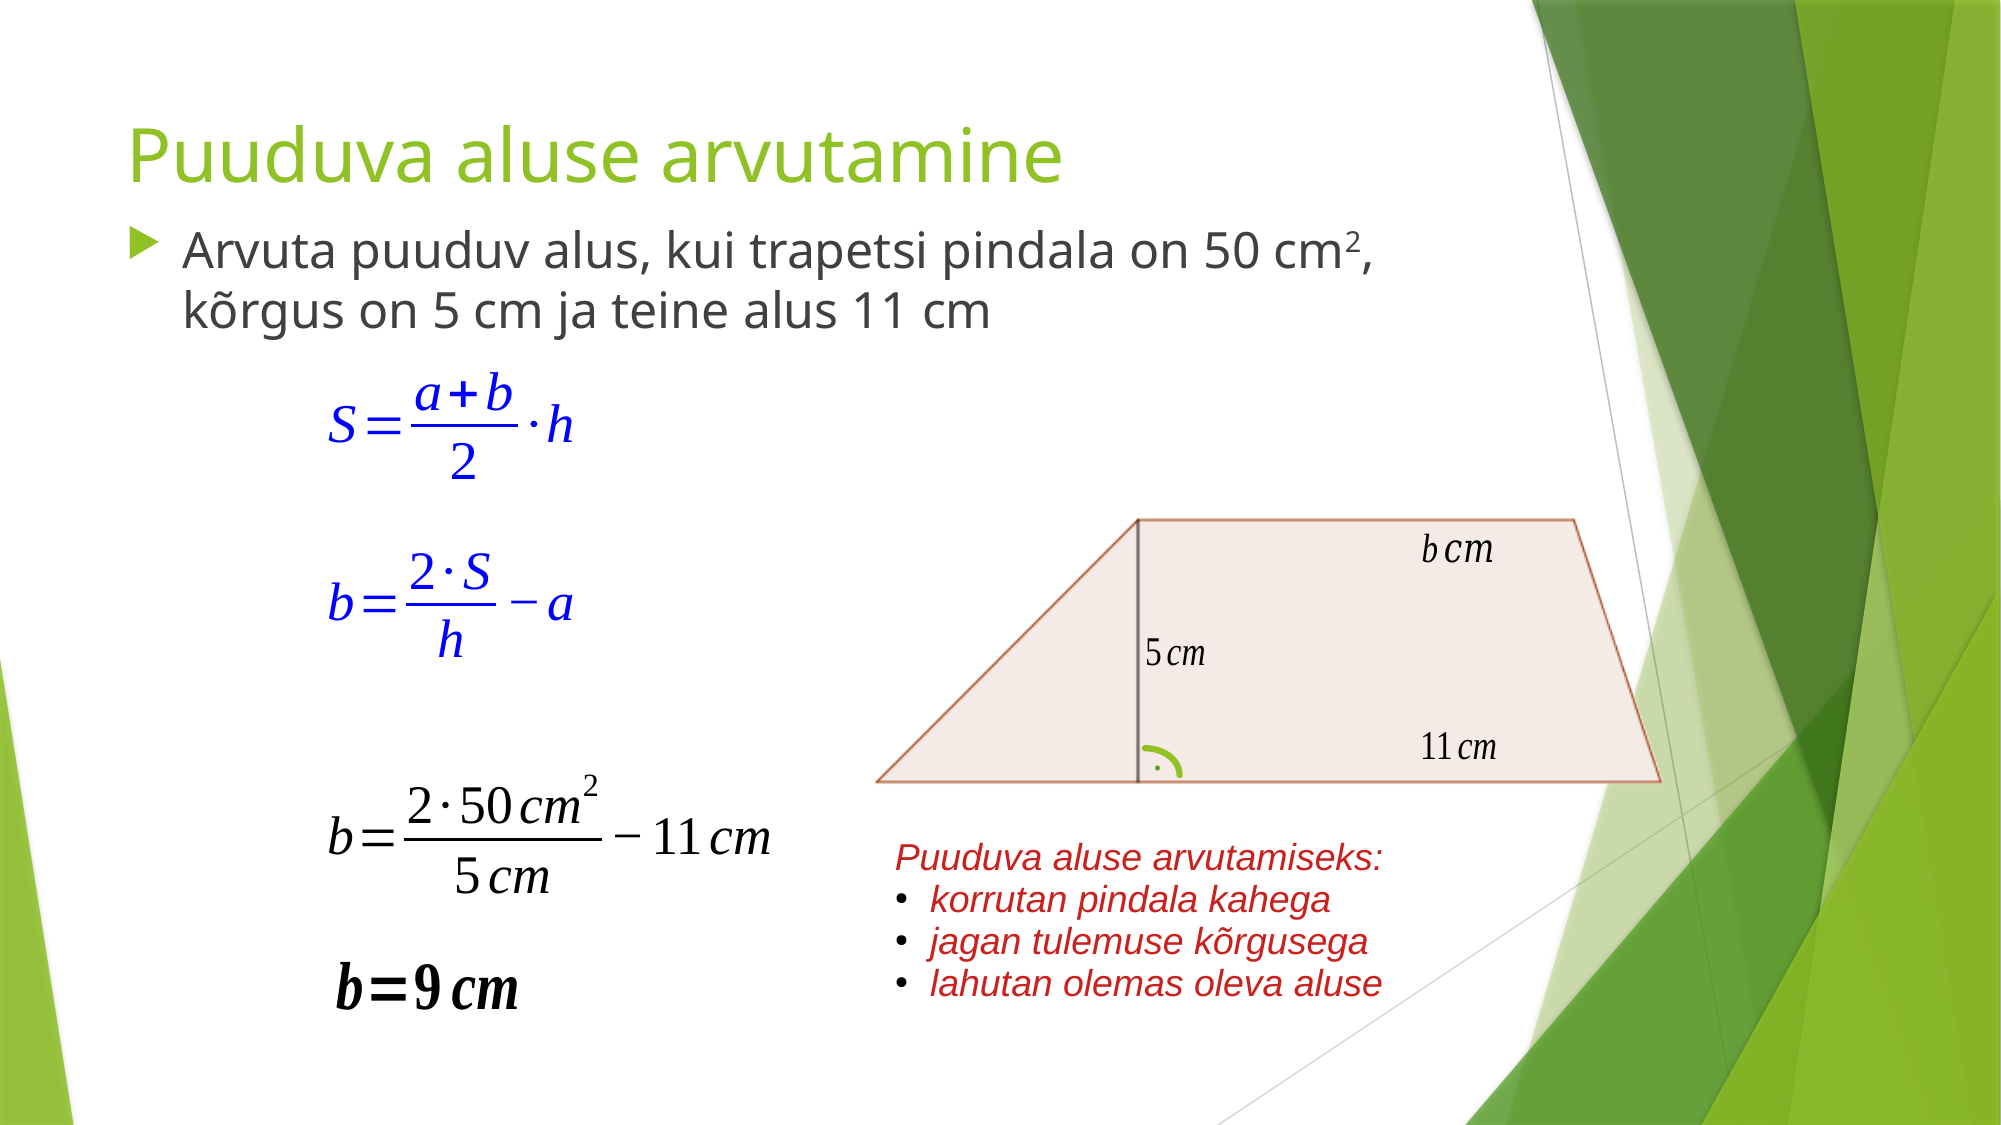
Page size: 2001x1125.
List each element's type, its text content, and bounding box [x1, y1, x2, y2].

chart [313, 767, 786, 905]
text_box Puuduva aluse arvutamiseks: korrutan pindala kahega jagan tulemuse kõrgusega lahutan olemas oleva aluse [879, 829, 1418, 1012]
chart [1413, 525, 1504, 571]
chart [1412, 722, 1506, 769]
picture [1522, 494, 1684, 800]
title Puuduva aluse arvutamine [111, 100, 1522, 210]
list Arvuta puuduv alus, kui trapetsi pindala on 50 cm2, kõrgus on 5 cm ja teine alus 11 cm [111, 210, 1522, 848]
chart [1137, 629, 1214, 675]
chart [320, 947, 534, 1024]
chart [313, 361, 590, 492]
chart [313, 540, 590, 670]
